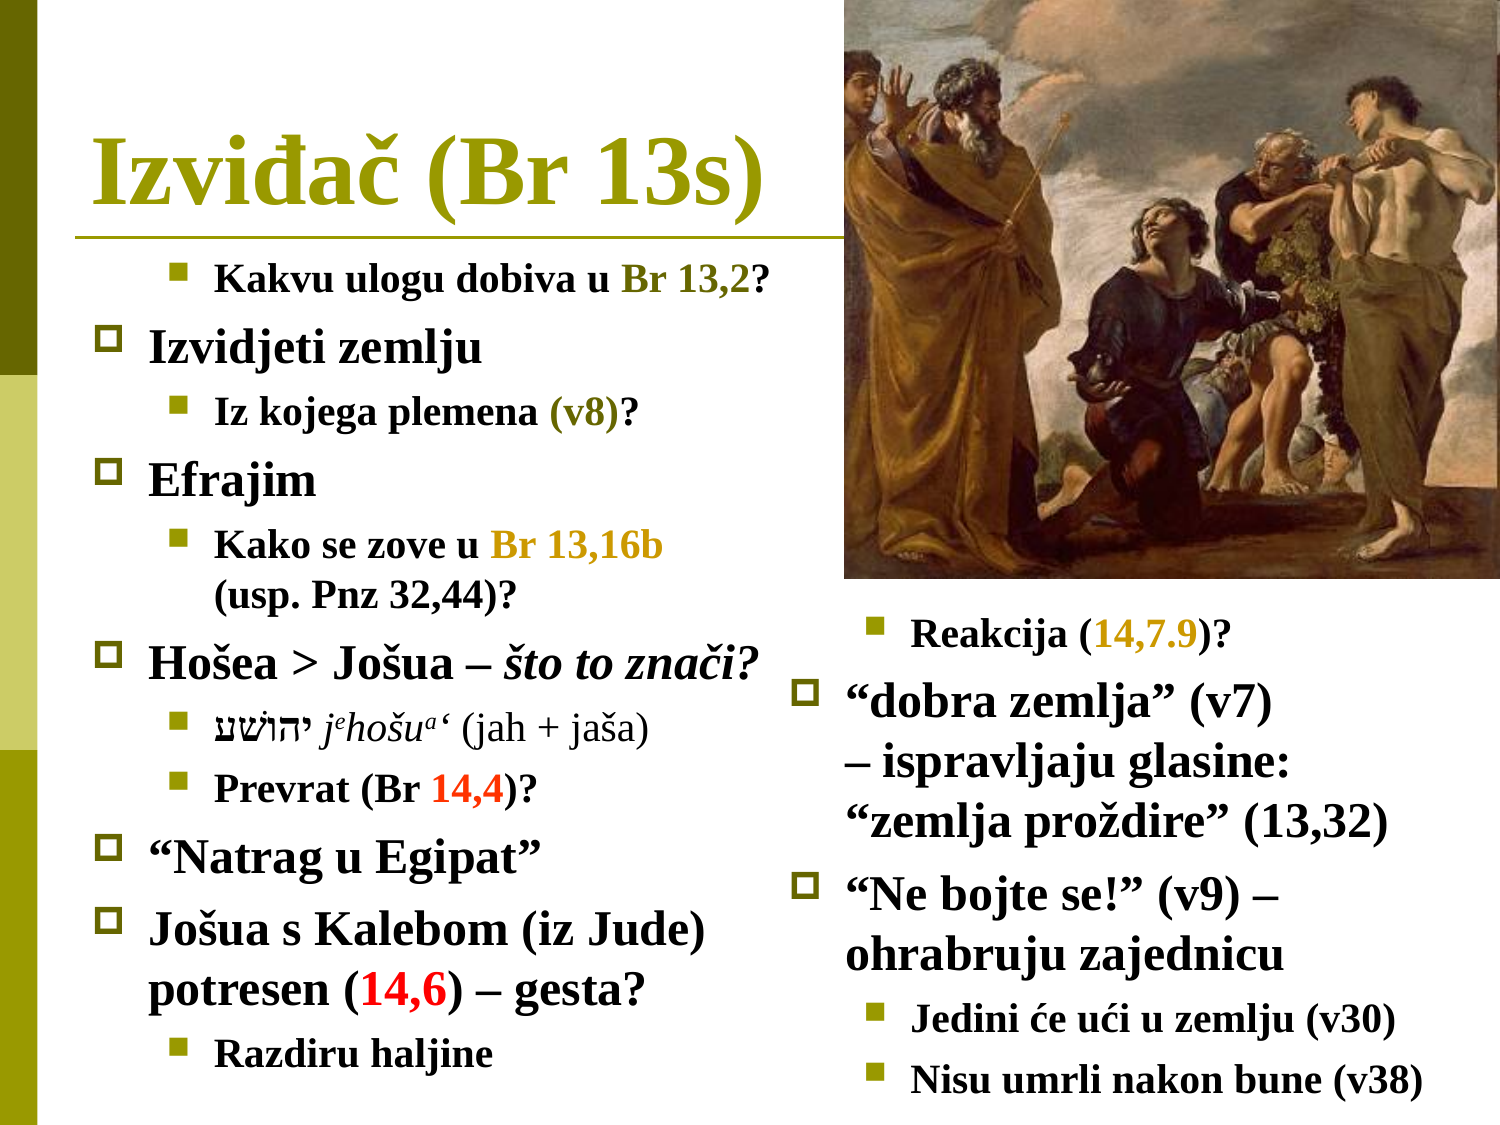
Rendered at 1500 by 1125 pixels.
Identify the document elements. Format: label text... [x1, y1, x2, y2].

title Izviđač (Br 13s) [75, 45, 844, 233]
list Reakcija (14,7.9)? “dobra zemlja” (v7) – ispravljaju glasine: “zemlja proždire” (13,32) “Ne bojte se!” (v9) – ohrabruju zajednicu Jedini će ući u zemlju (v30) Nisu umrli nakon bune (v38) [773, 597, 1500, 1125]
picture [844, 0, 1500, 579]
list Kakvu ulogu dobiva u Br 13,2? Izvidjeti zemlju Iz kojega plemena (v8)? Efrajim Kako se zove u Br 13,16b (usp. Pnz 32,44)? Hošea > Jošua – što to znači? יהושׁע jehošua‘ (jah + jaša) Prevrat (Br 14,4)? “Natrag u Egipat” Jošua s Kalebom (iz Jude) potresen (14,6) – gesta? Razdiru haljine [76, 243, 928, 1125]
